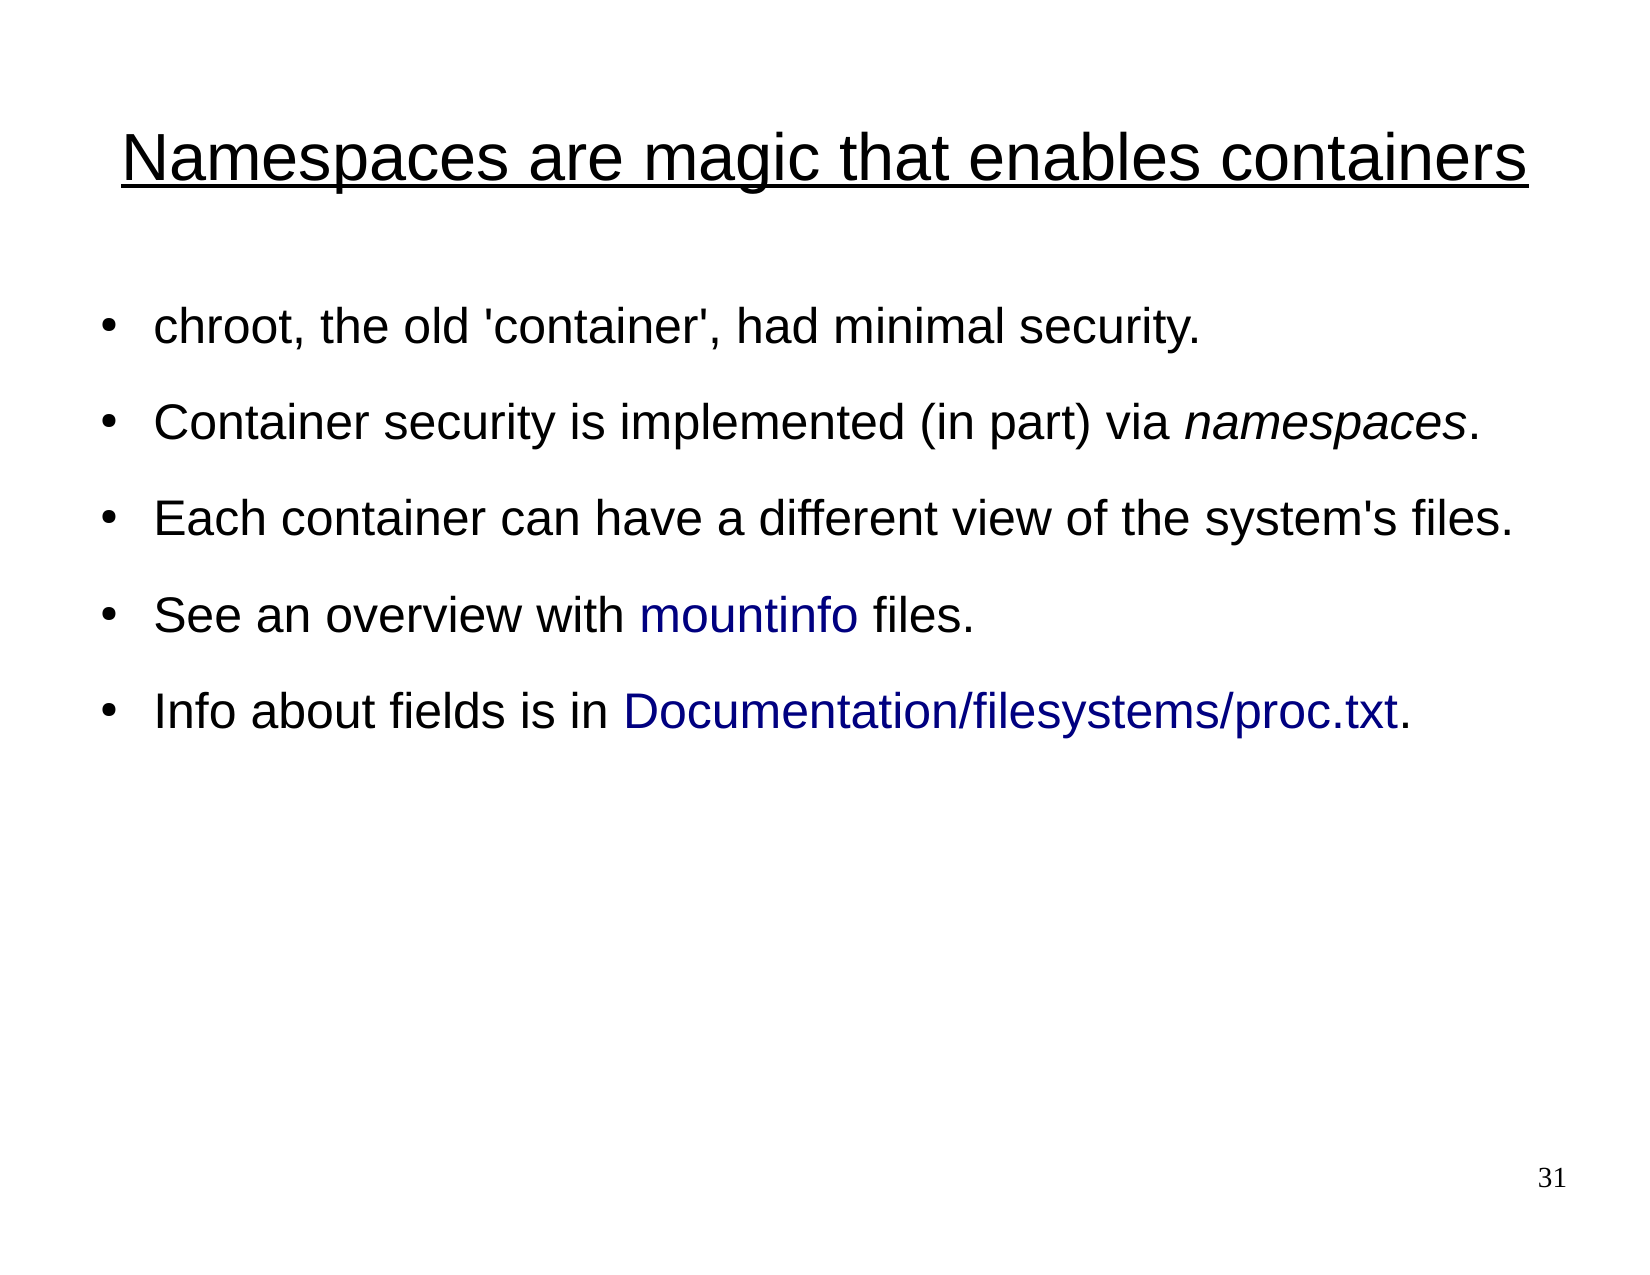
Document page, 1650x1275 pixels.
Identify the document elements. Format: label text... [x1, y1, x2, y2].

title Namespaces are magic that enables containers [82, 50, 1568, 264]
list chroot, the old 'container', had minimal security. Container security is implemented (in part) via namespaces. Each container can have a different view of the system's files. See an overview with mountinfo files. Info about fields is in Documentation/filesystems/proc.txt. [82, 298, 1568, 1038]
